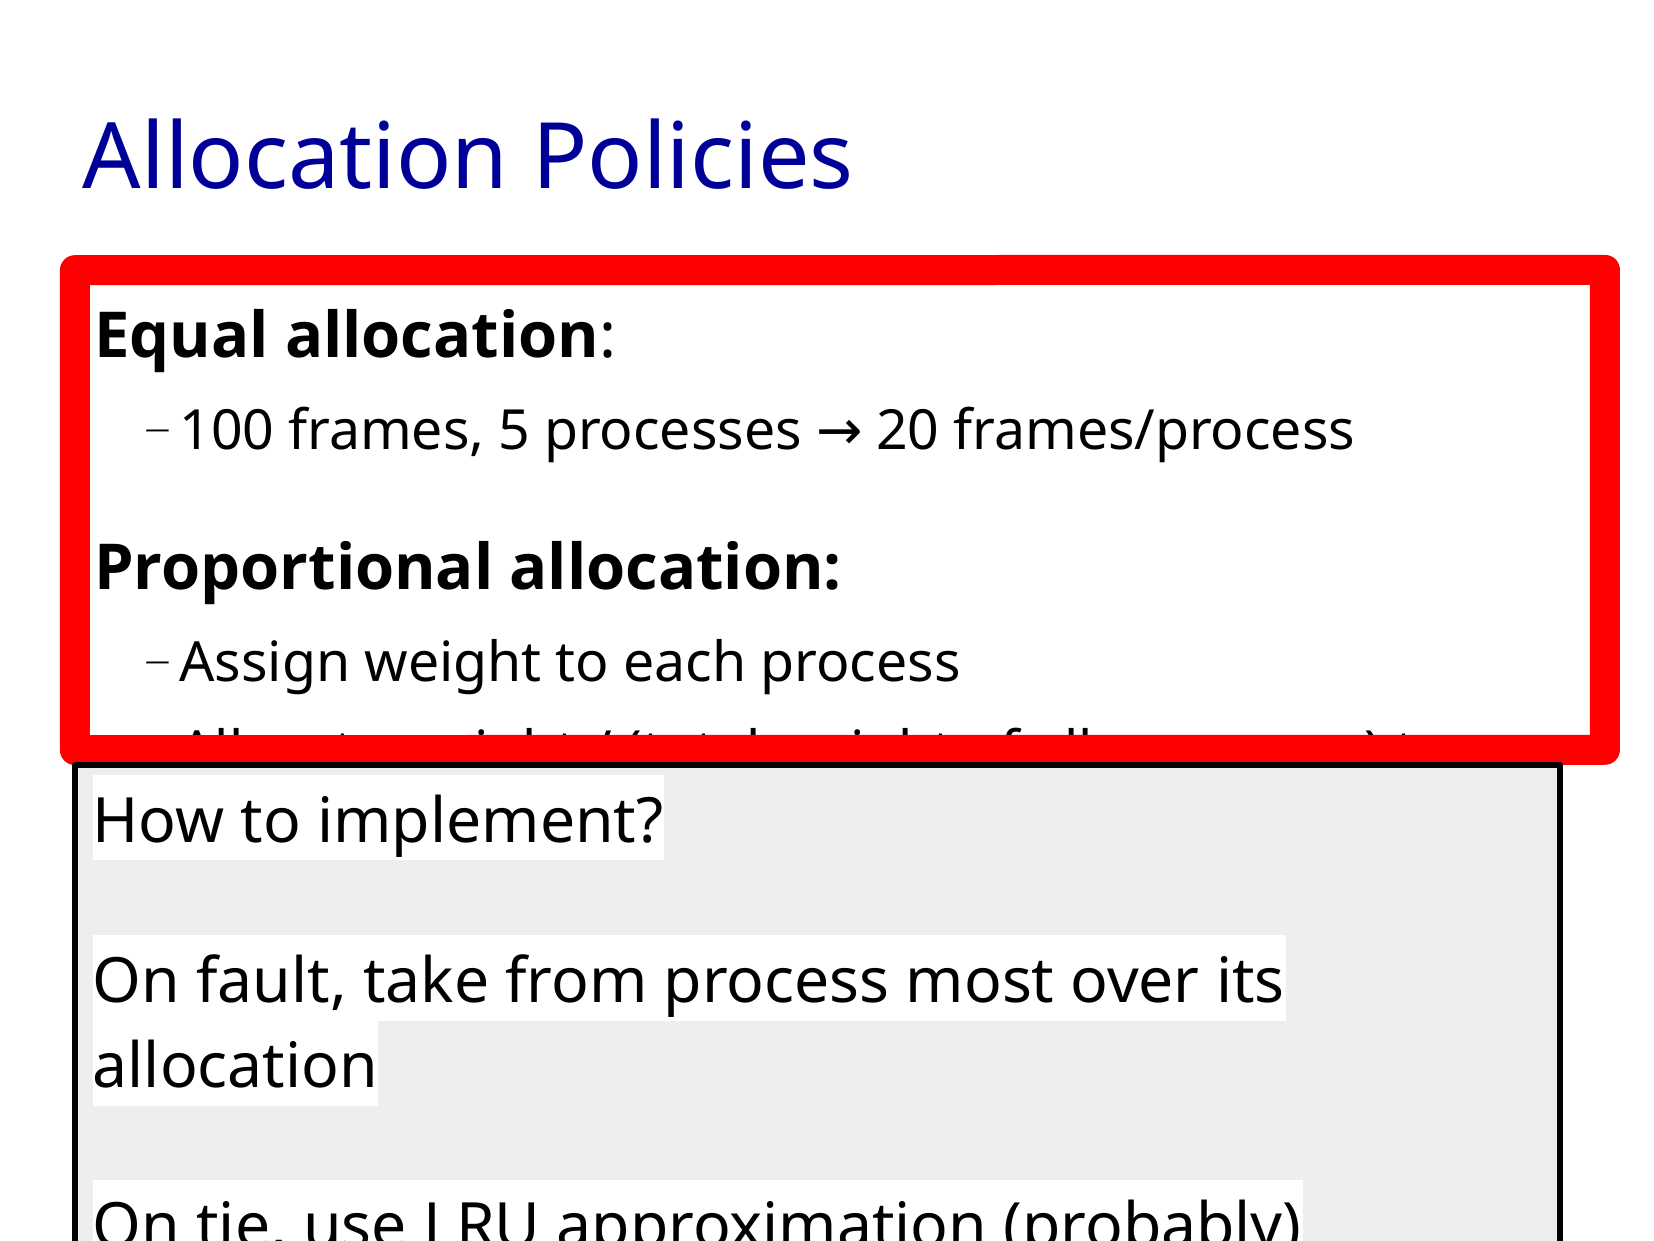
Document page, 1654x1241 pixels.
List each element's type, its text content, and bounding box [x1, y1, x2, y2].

list Equal allocation: 100 frames, 5 processes → 20 frames/process Proportional allocation: Assign weight to each process Allocate weight / (total weight of all processes) to each Priority allocation: Always replace from higher priority process [90, 290, 1571, 735]
text_box How to implement? On fault, take from process most over its allocation On tie, use LRU approximation (probably) [75, 765, 1561, 1156]
title Allocation Policies [82, 49, 1571, 255]
